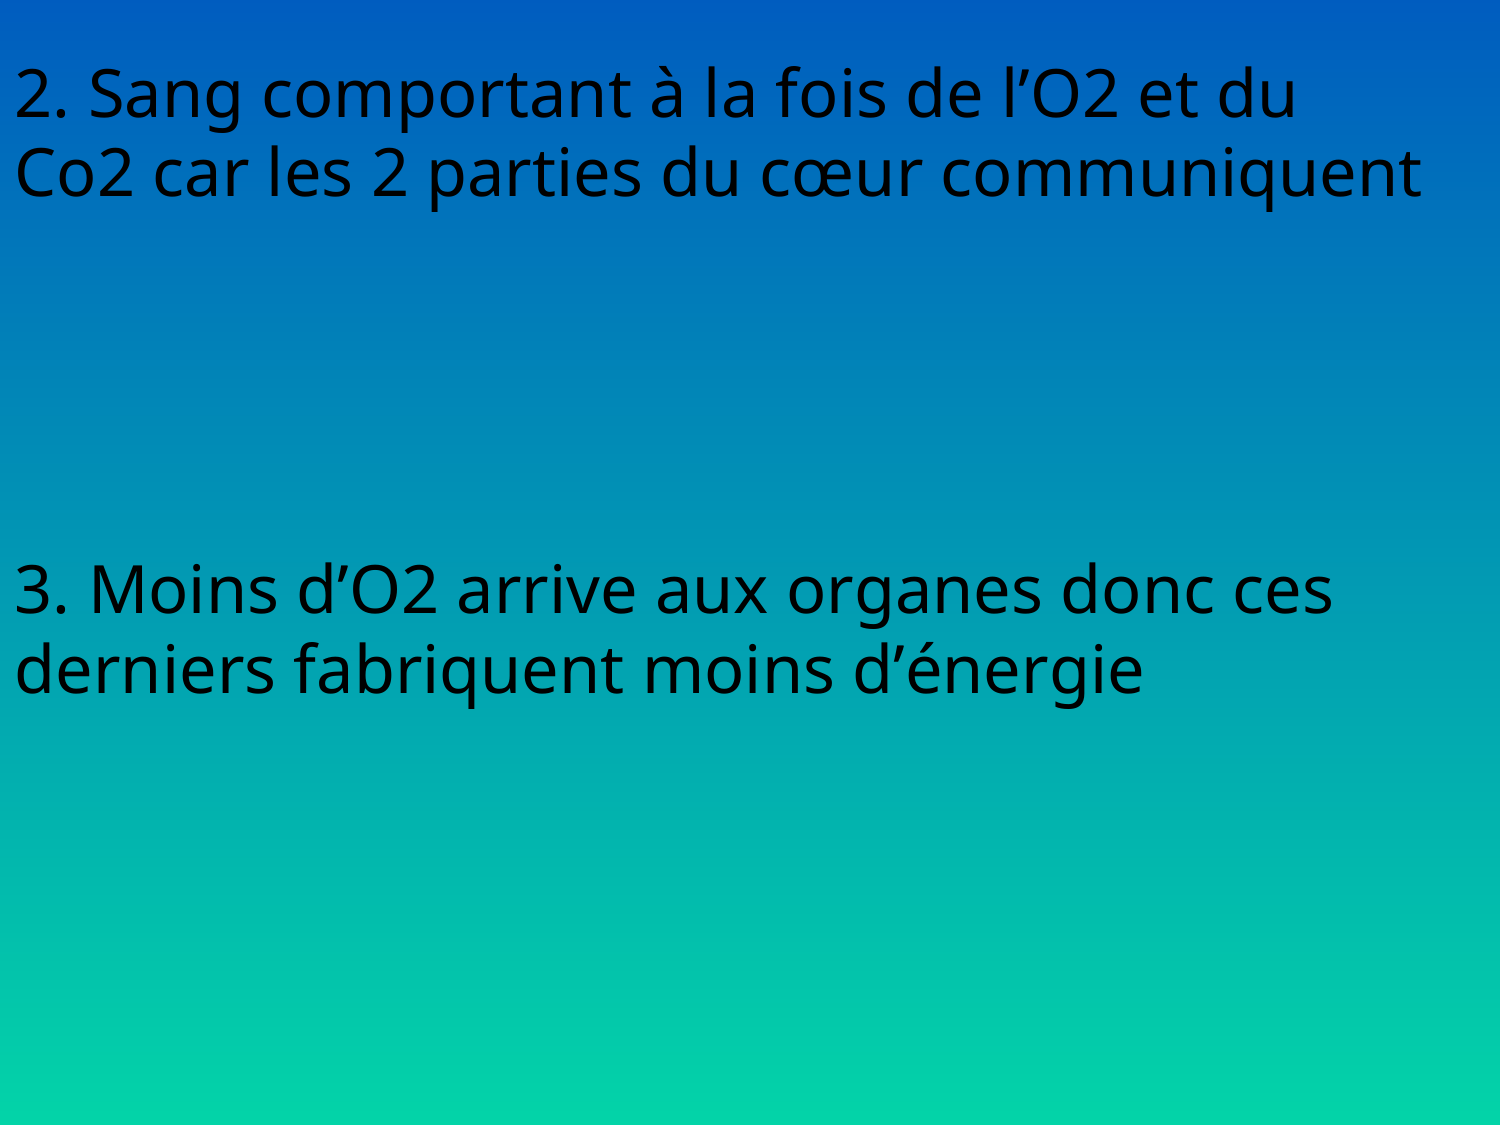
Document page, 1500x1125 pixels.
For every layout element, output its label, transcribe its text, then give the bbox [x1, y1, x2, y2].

text_box 3. Moins d’O2 arrive aux organes donc ces derniers fabriquent moins d’énergie [0, 538, 1447, 715]
text_box 2. Sang comportant à la fois de l’O2 et du Co2 car les 2 parties du cœur communiquent [0, 42, 1447, 219]
